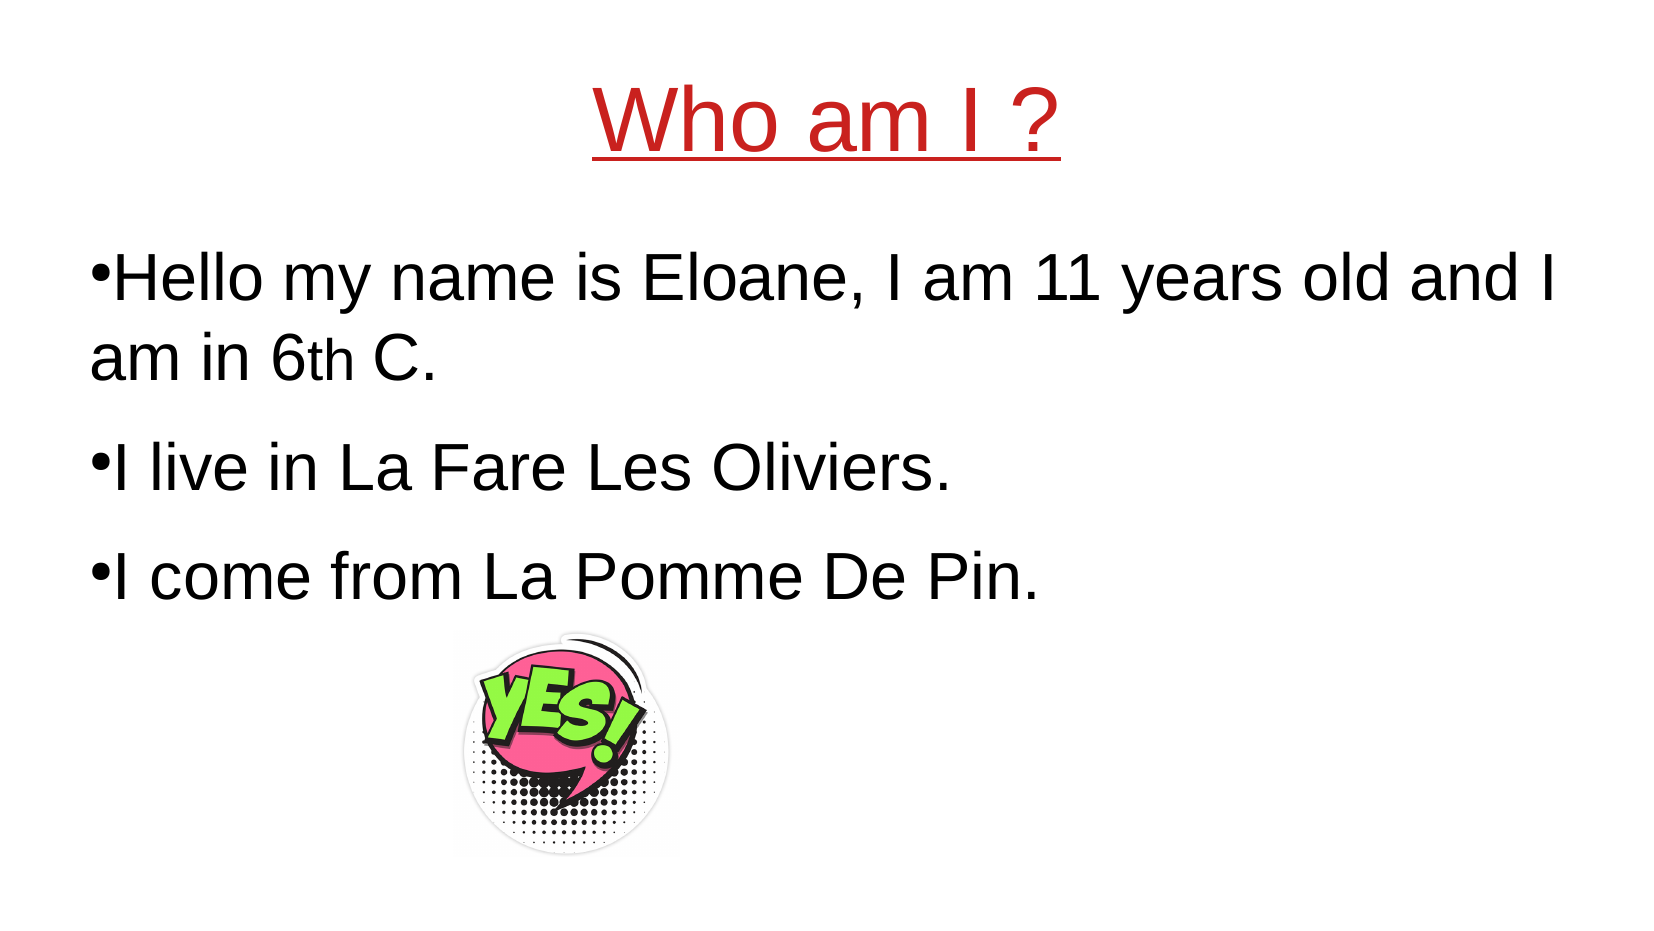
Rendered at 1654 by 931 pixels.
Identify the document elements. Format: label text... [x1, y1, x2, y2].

title Who am I ? [82, 37, 1571, 193]
picture [453, 631, 680, 857]
list Hello my name is Eloane, I am 11 years old and I am in 6th C. I live in La Fare Les Oliviers. I come from La Pomme De Pin. [89, 233, 1600, 618]
